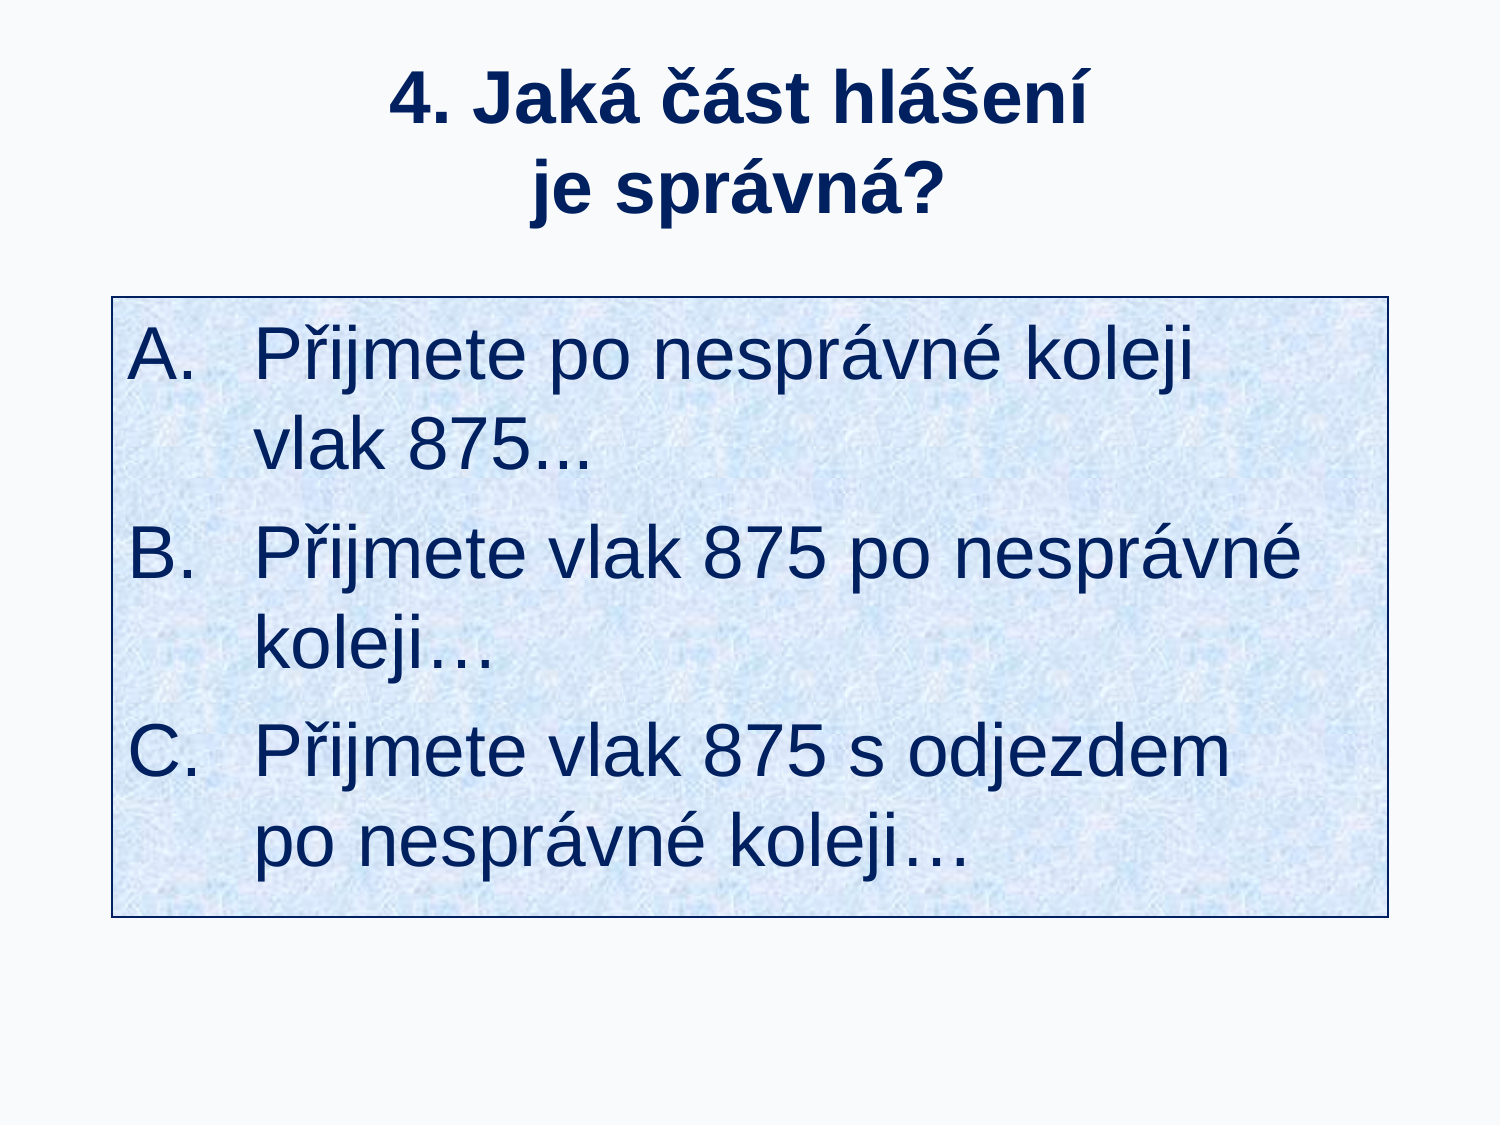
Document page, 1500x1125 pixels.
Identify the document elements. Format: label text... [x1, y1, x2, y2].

title 4. Jaká část hlášení je správná? [75, 41, 1426, 237]
list Přijmete po nesprávné koleji vlak 875... Přijmete vlak 875 po nesprávné koleji… Přijmete vlak 875 s odjezdem po nesprávné koleji… [112, 296, 1388, 918]
